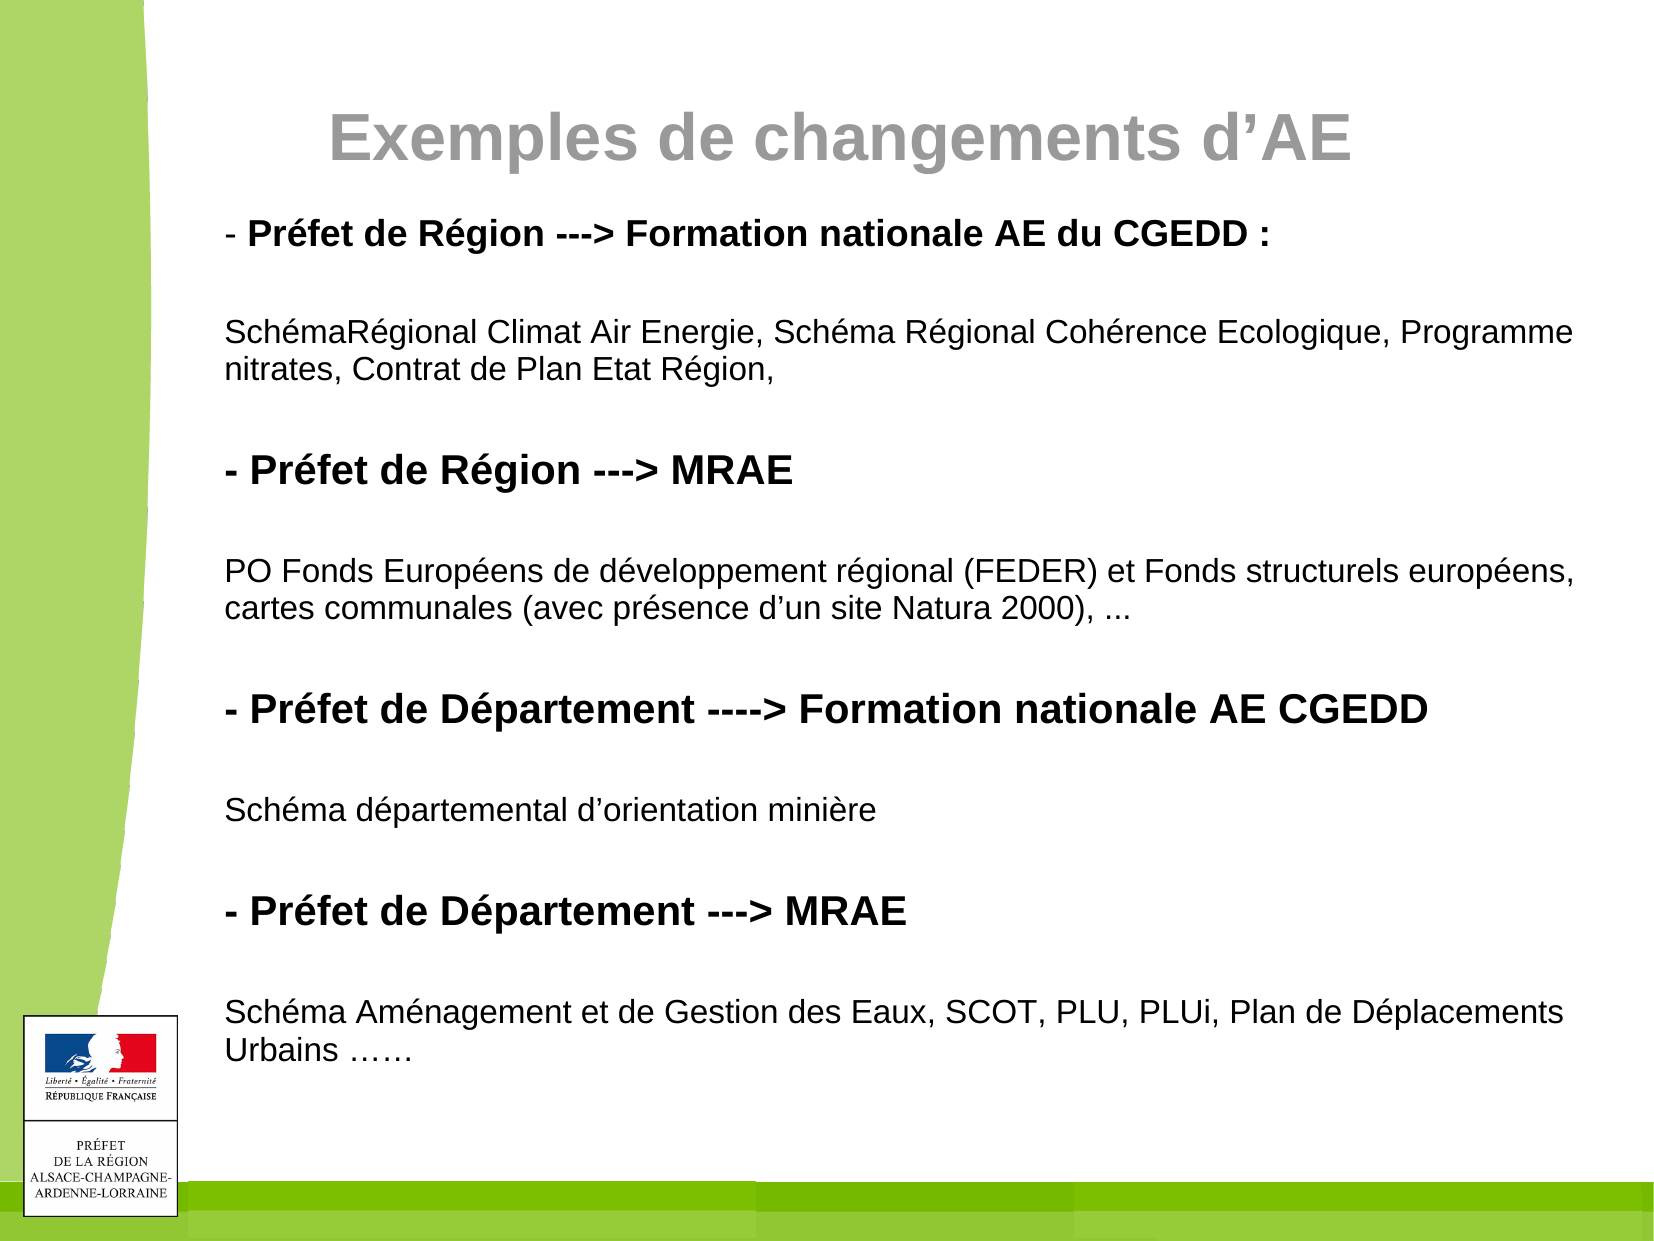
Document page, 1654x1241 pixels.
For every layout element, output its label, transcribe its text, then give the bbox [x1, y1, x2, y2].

picture [0, 0, 1654, 1241]
title Exemples de changements d’AE [134, 34, 1548, 242]
list - Préfet de Région ---> Formation nationale AE du CGEDD : SchémaRégional Climat Air Energie, Schéma Régional Cohérence Ecologique, Programme nitrates, Contrat de Plan Etat Région, - Préfet de Région ---> MRAE PO Fonds Européens de développement régional (FEDER) et Fonds structurels européens, cartes communales (avec présence d’un site Natura 2000), ... - Préfet de Département ----> Formation nationale AE CGEDD Schéma départemental d’orientation minière - Préfet de Département ---> MRAE Schéma Aménagement et de Gestion des Eaux, SCOT, PLU, PLUi, Plan de Déplacements Urbains …… [153, 212, 1631, 1075]
